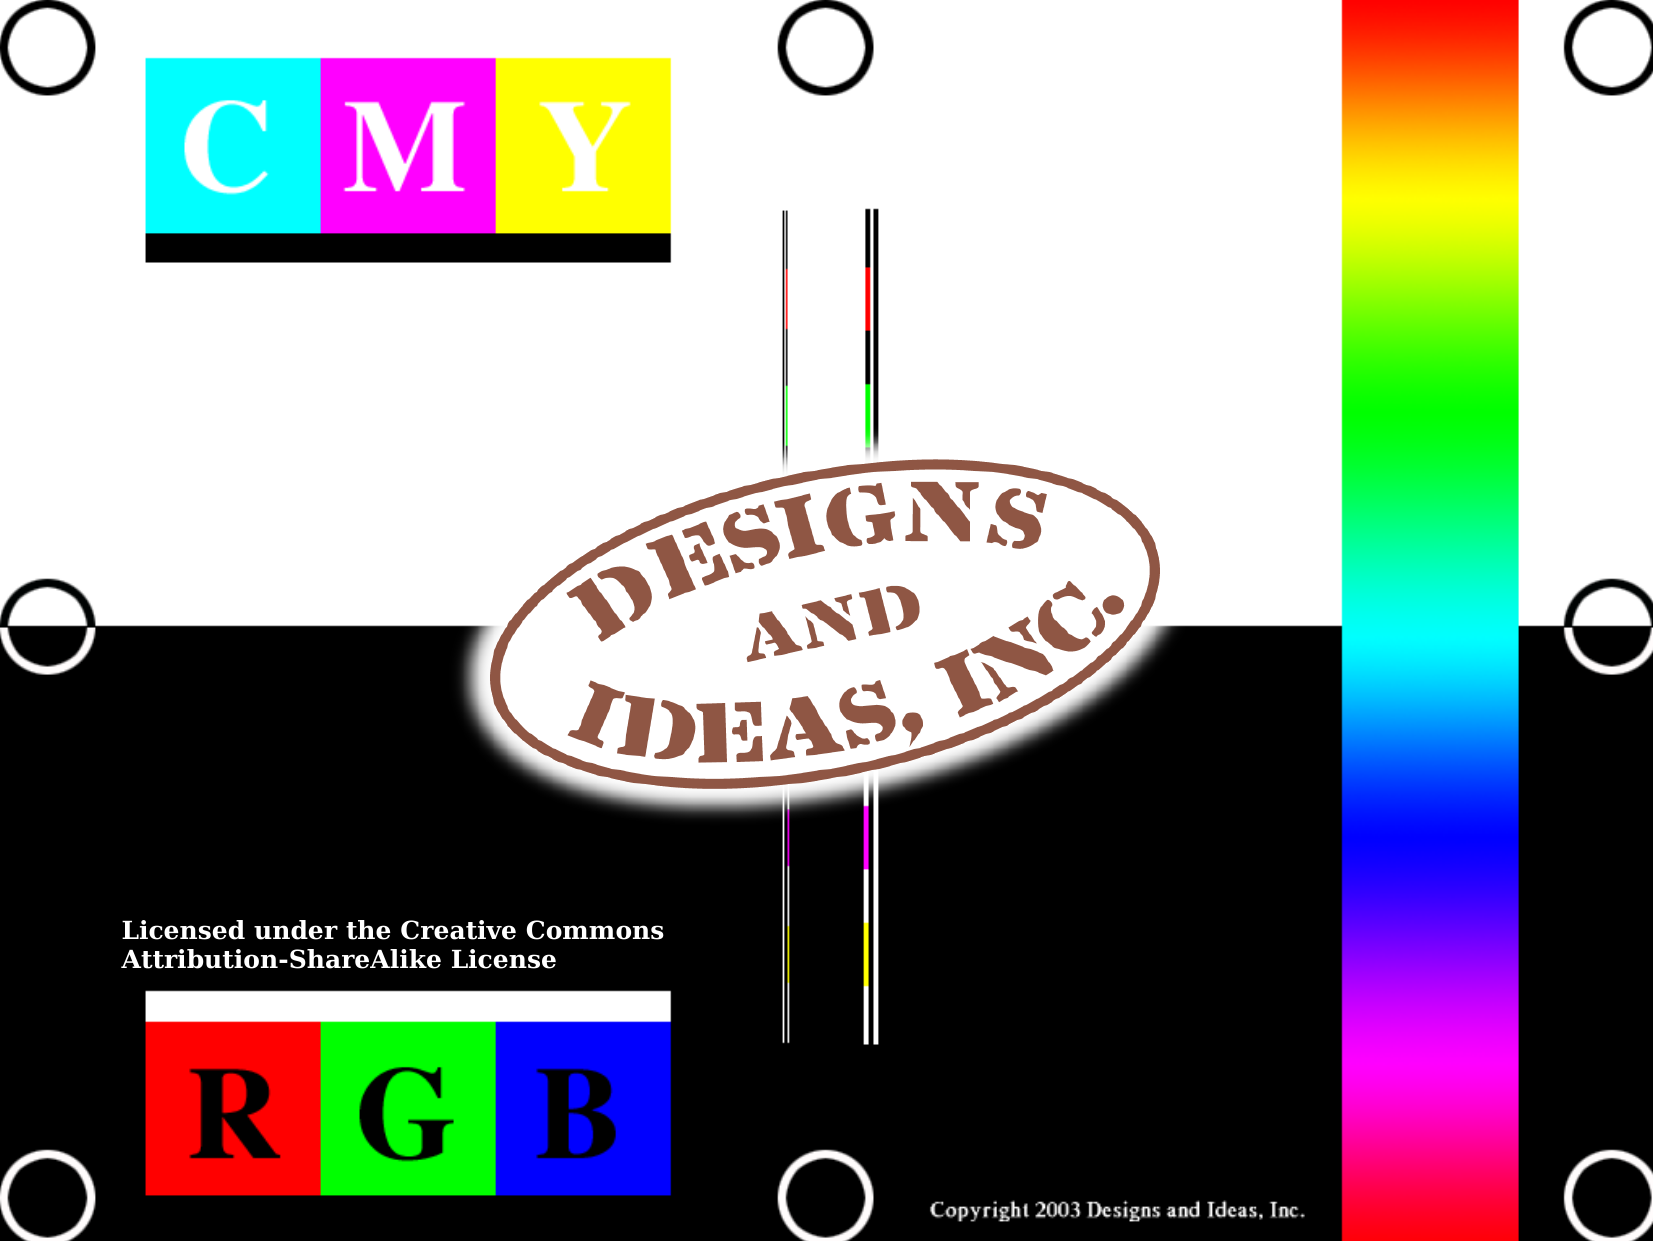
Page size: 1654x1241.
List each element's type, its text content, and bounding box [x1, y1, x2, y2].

picture [0, 0, 1653, 1241]
text_box Licensed under the Creative Commons Attribution-ShareAlike License [121, 915, 675, 976]
